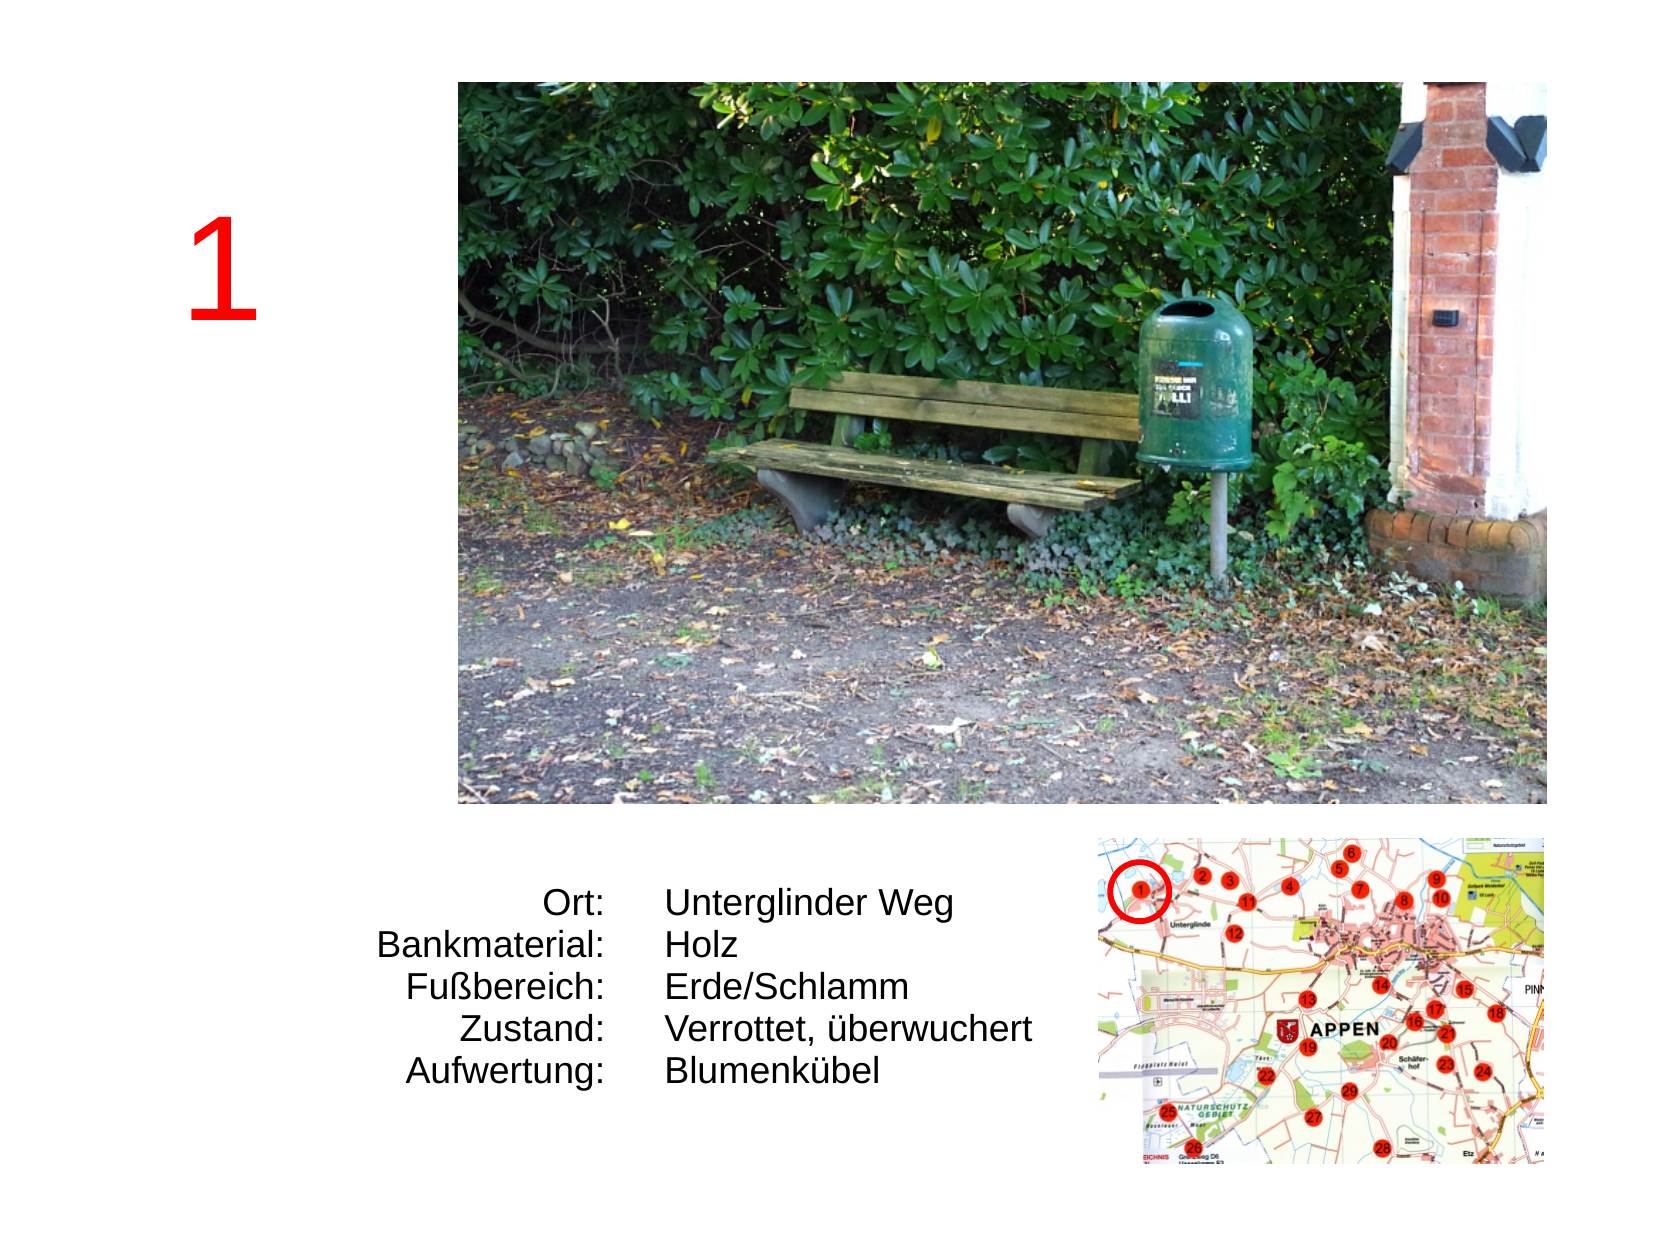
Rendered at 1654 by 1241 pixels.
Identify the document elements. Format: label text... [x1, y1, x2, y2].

text_box Ort: Unterglinder Weg Bankmaterial: Holz Fußbereich: Erde/Schlamm Zustand: Verrottet, überwuchert Aufwertung: Blumenkübel [354, 873, 1098, 1142]
picture [458, 82, 1547, 804]
picture [1098, 838, 1544, 1164]
text_box 1 [165, 177, 317, 360]
